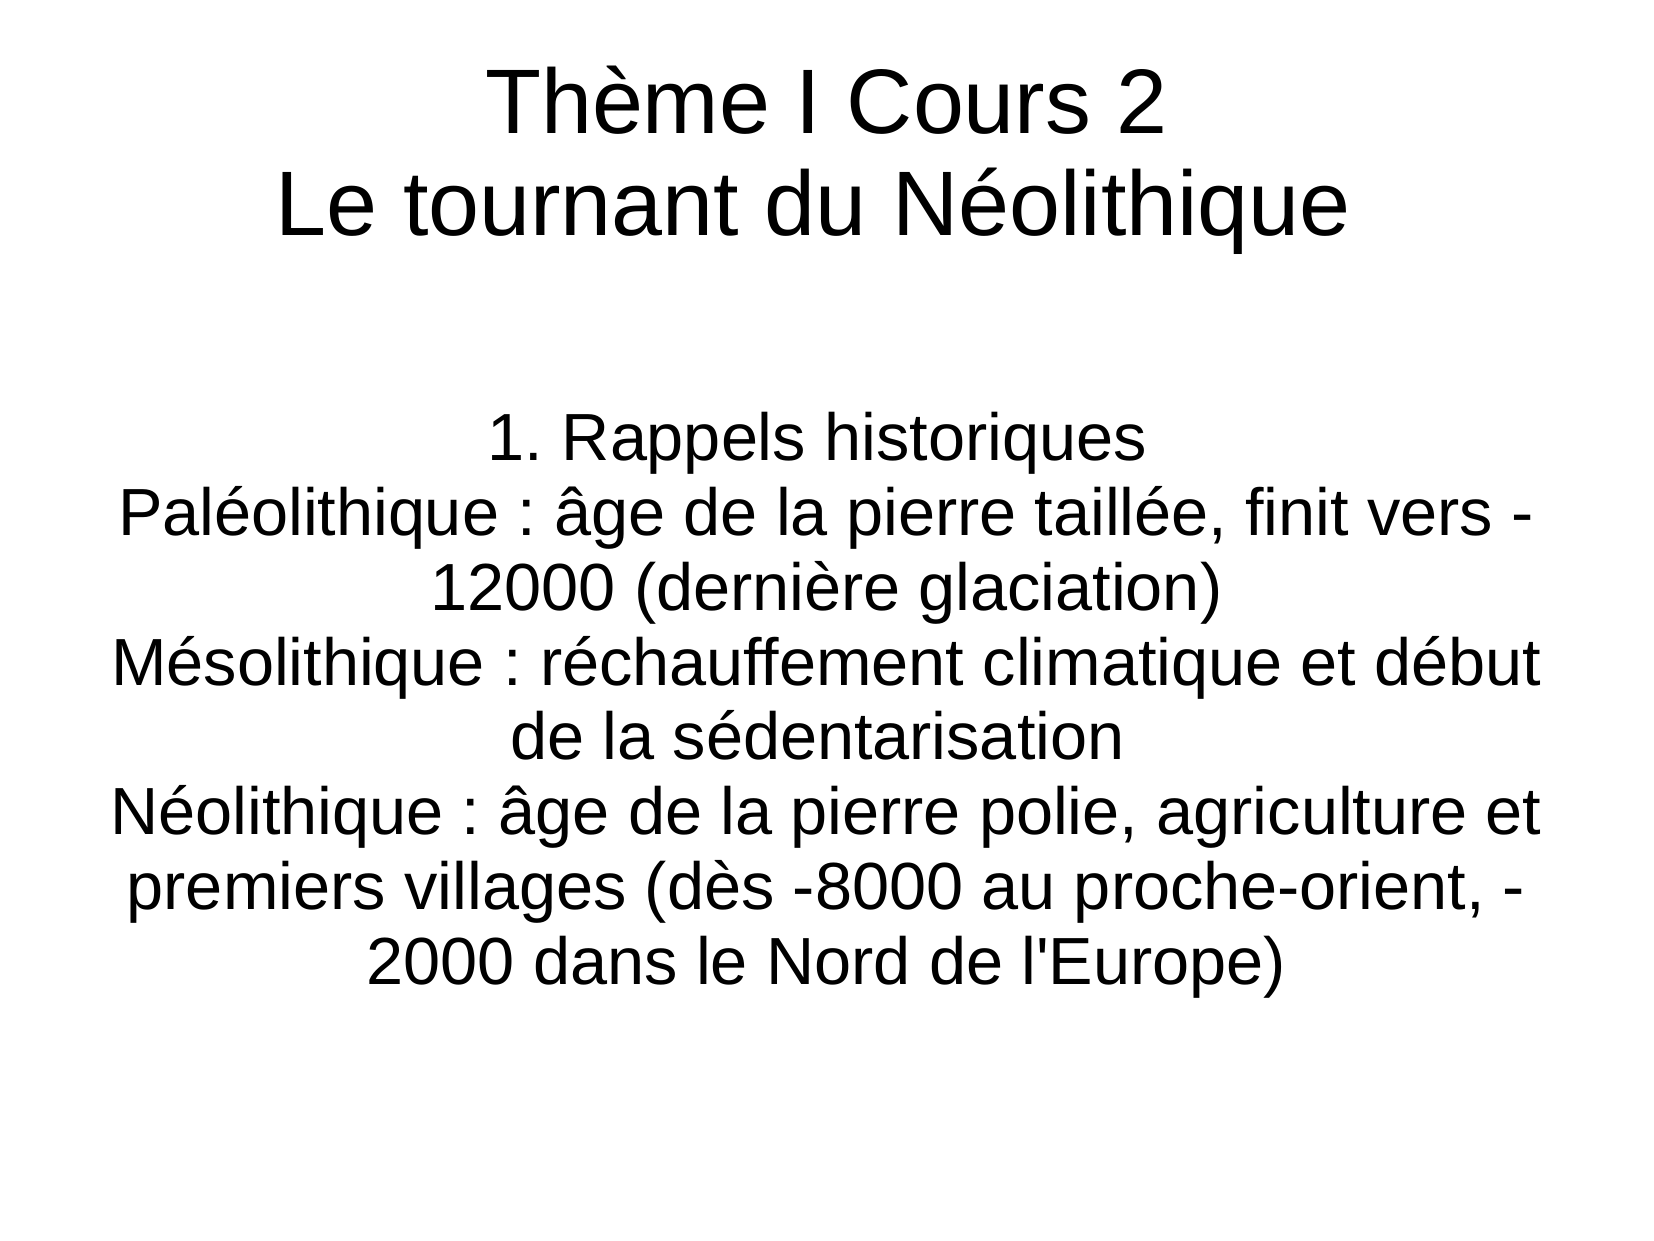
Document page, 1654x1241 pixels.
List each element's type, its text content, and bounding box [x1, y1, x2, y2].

title Thème I Cours 2 Le tournant du Néolithique [82, 49, 1571, 257]
subtitle 1. Rappels historiques Paléolithique : âge de la pierre taillée, finit vers -12000 (dernière glaciation) Mésolithique : réchauffement climatique et début de la sédentarisation Néolithique : âge de la pierre polie, agriculture et premiers villages (dès -8000 au proche-orient, -2000 dans le Nord de l'Europe) [82, 290, 1571, 1109]
